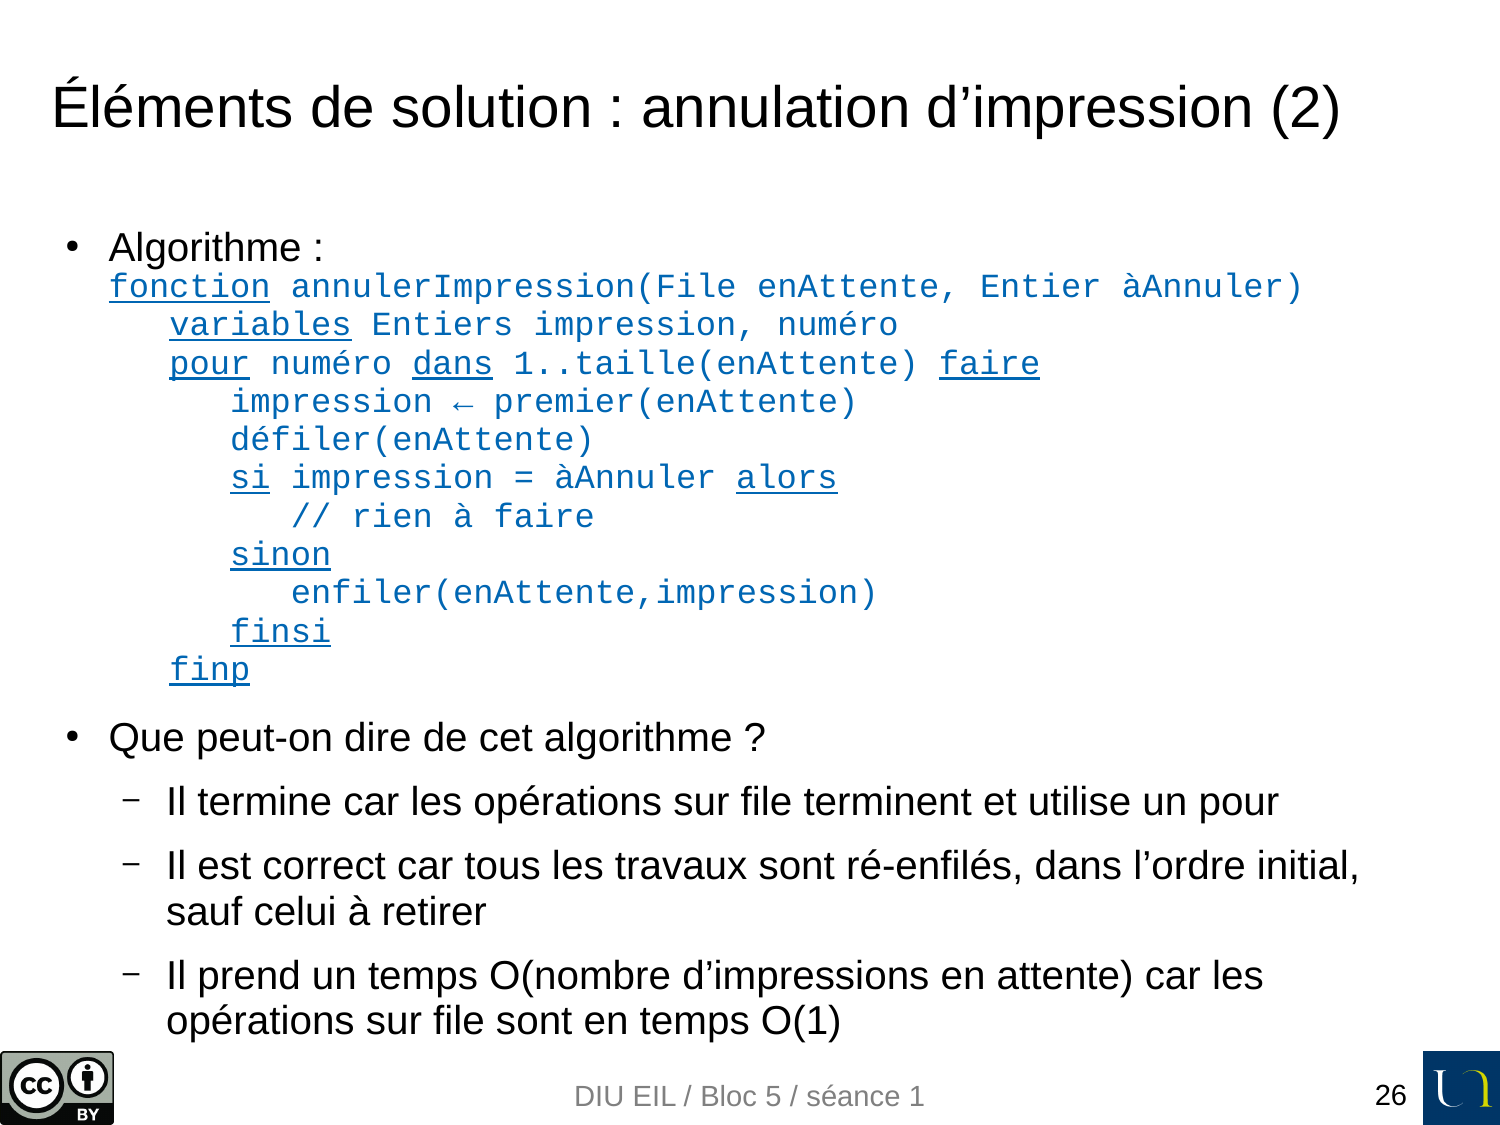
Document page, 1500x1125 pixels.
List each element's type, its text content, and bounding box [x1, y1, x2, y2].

picture [0, 1051, 114, 1125]
title Éléments de solution : annulation d’impression (2) [51, 44, 1449, 170]
picture [1417, 1051, 1500, 1125]
list Algorithme : fonction annulerImpression(File enAttente, Entier àAnnuler) variables Entiers impression, numéro pour numéro dans 1..taille(enAttente) faire impression ← premier(enAttente) défiler(enAttente) si impression = àAnnuler alors // rien à faire sinon enfiler(enAttente,impression) finsi finp Que peut-on dire de cet algorithme ? Il termine car les opérations sur file terminent et utilise un pour Il est correct car tous les travaux sont ré-enfilés, dans l’ordre initial, sauf celui à retirer Il prend un temps O(nombre d’impressions en attente) car les opérations sur file sont en temps O(1) [51, 224, 1449, 1052]
